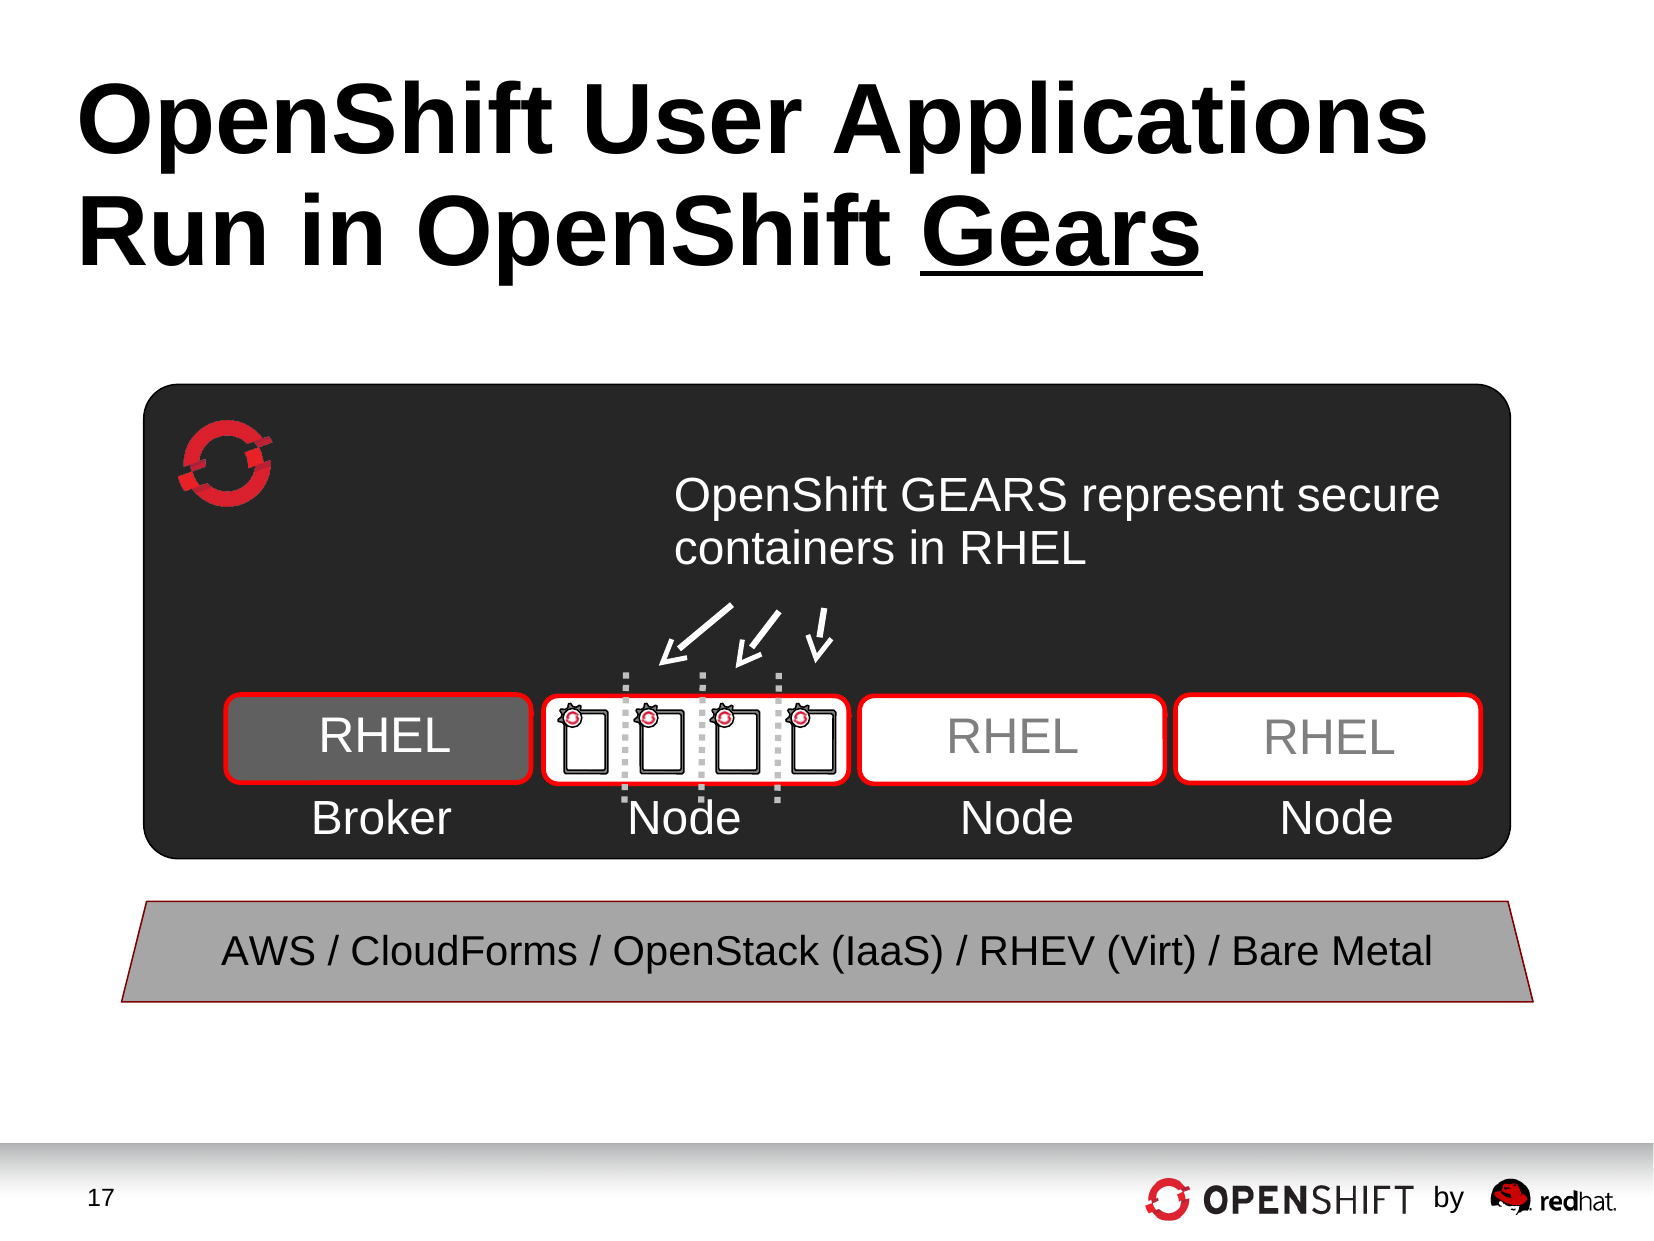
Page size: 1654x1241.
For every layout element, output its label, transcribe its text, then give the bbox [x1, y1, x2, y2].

text_box Node [1264, 784, 1410, 854]
text_box RHEL [1247, 702, 1412, 773]
picture [565, 711, 580, 725]
text_box Broker [295, 784, 468, 854]
text_box RHEL [303, 700, 467, 772]
picture [641, 711, 656, 725]
text_box OpenShift GEARS represent secure containers in RHEL [659, 461, 1500, 584]
picture [793, 711, 808, 725]
text_box Node [944, 784, 1090, 854]
text_box AWS / CloudForms / OpenStack (IaaS) / RHEV (Virt) / Bare Metal [121, 901, 1534, 1002]
title OpenShift User Applications Run in OpenShift Gears [76, 64, 1565, 288]
picture [177, 420, 275, 510]
text_box Node [611, 784, 758, 854]
text_box RHEL [931, 701, 1095, 773]
text_box [143, 384, 1511, 859]
picture [717, 711, 732, 725]
picture [0, 1143, 1654, 1241]
